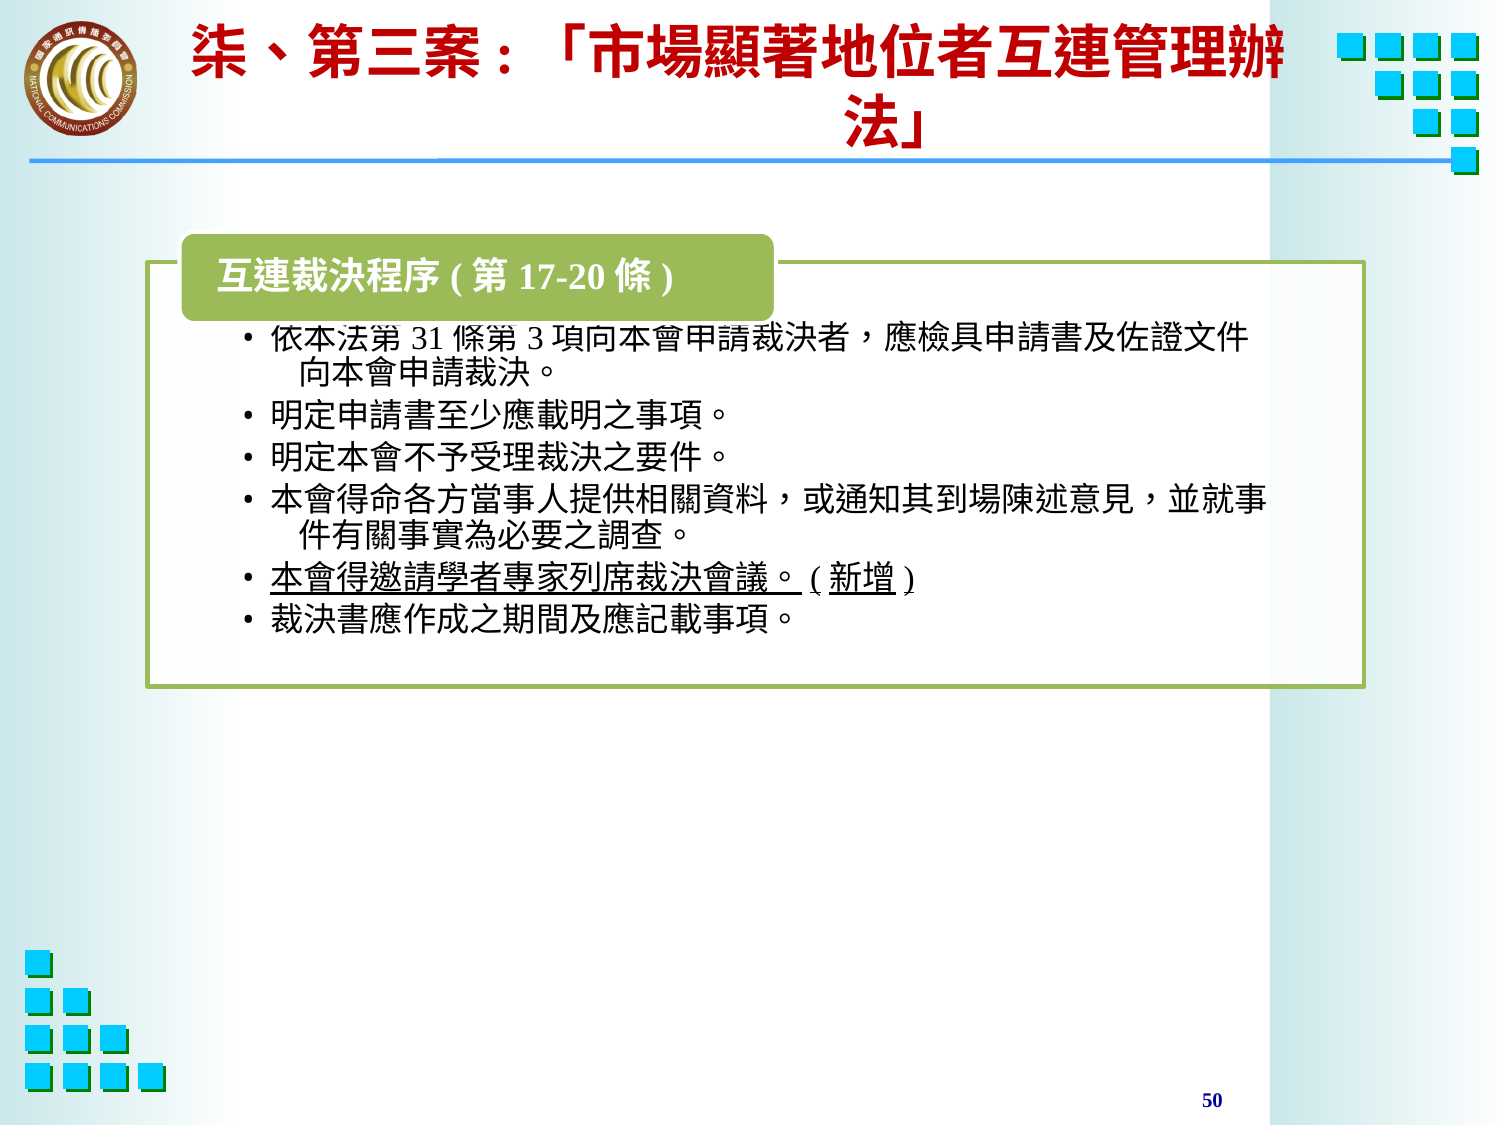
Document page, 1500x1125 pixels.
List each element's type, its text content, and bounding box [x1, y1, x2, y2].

text_box 互連裁決程序(第17-20條) [179, 231, 776, 324]
title 柒、第三案:「市場顯著地位者互連管理辦法」 [123, 7, 1353, 161]
text_box 依本法第31條第3項向本會申請裁決者，應檢具申請書及佐證文件向本會申請裁決。 明定申請書至少應載明之事項。 明定本會不予受理裁決之要件。 本會得命各方當事人提供相關資料，或通知其到場陳述意見，並就事件有關事實為必要之調查。 本會得邀請學者專家列席裁決會議。(新增) 裁決書應作成之期間及應記載事項。 [147, 262, 1365, 687]
